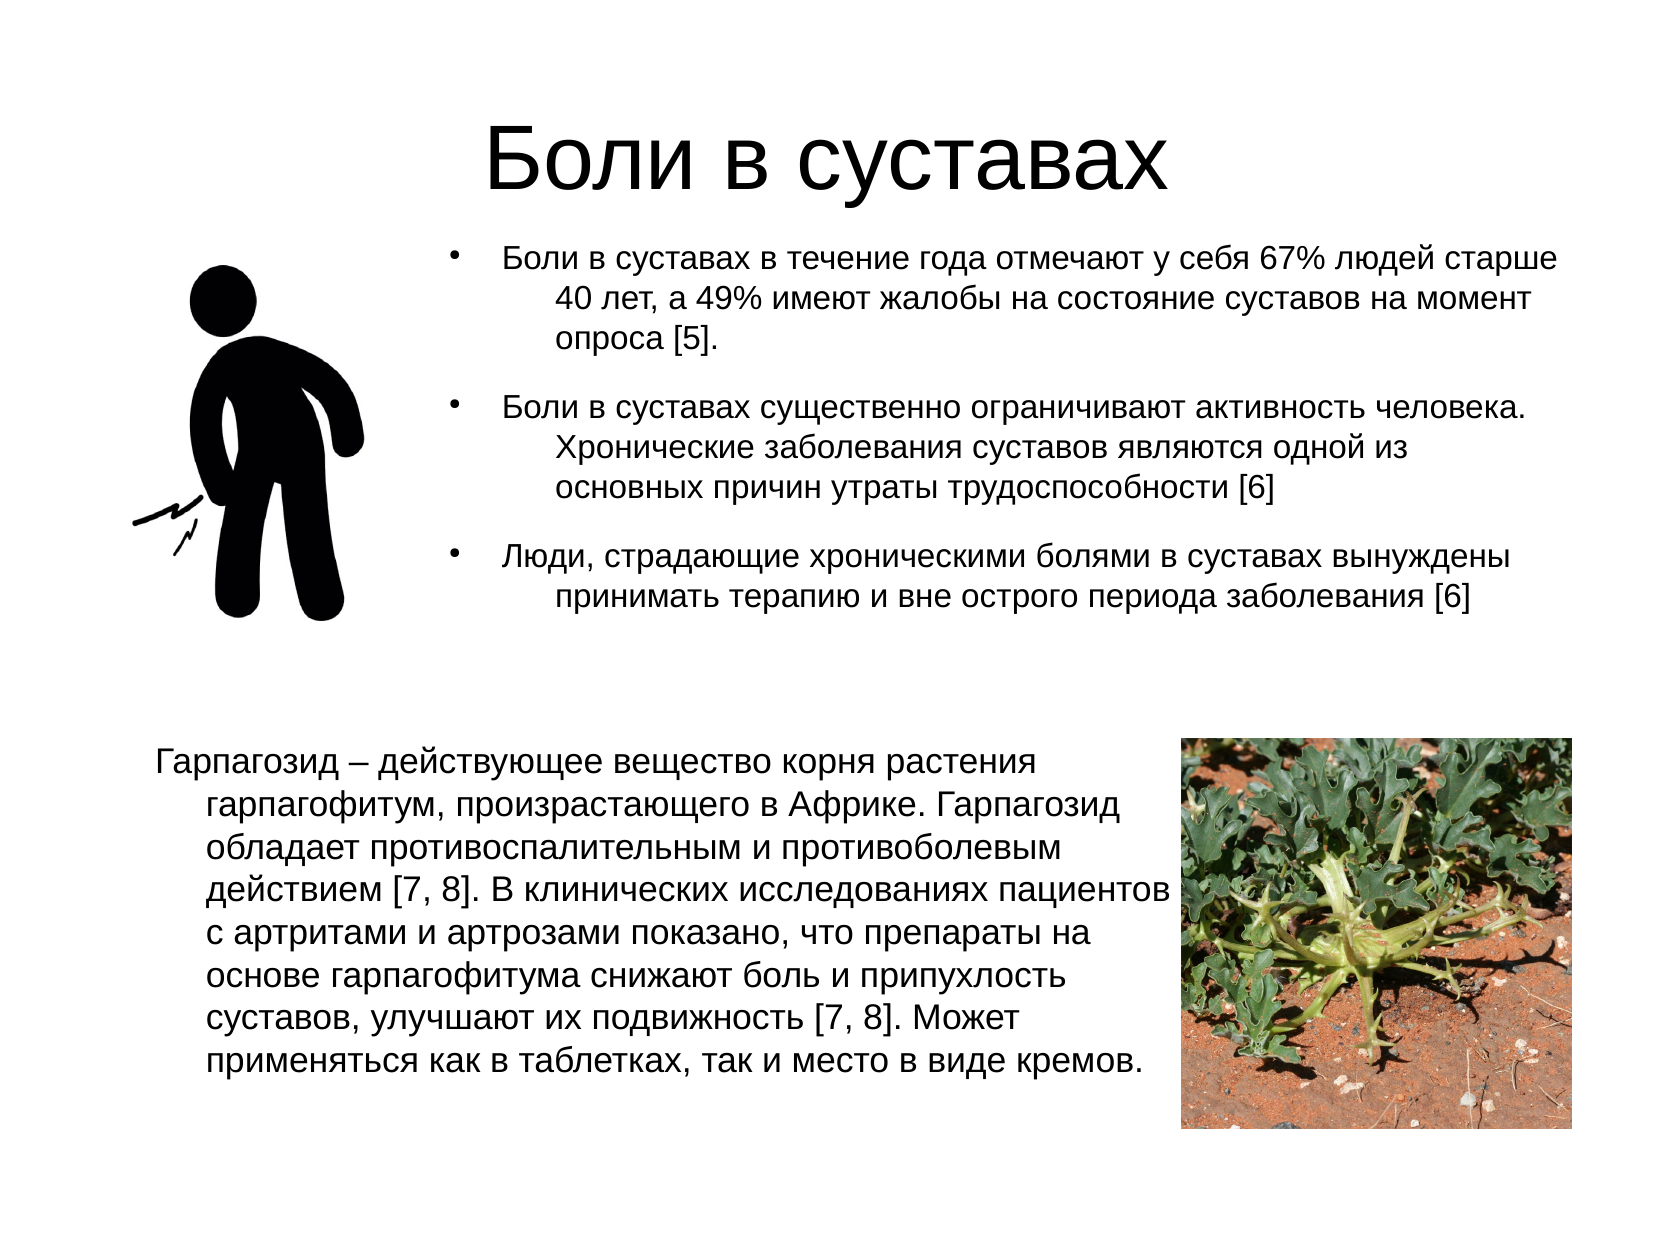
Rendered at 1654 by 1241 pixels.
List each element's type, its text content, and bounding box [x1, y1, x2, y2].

list Гарпагозид – действующее вещество корня растения гарпагофитум, произрастающего в Африке. Гарпагозид обладает противоспалительным и противоболевым действием [7, 8]. В клинических исследованиях пациентов с артритами и артрозами показано, что препараты на основе гарпагофитума снижают боль и припухлость суставов, улучшают их подвижность [7, 8]. Может применяться как в таблетках, так и место в виде кремов. [71, 738, 1182, 1123]
picture [1181, 738, 1572, 1129]
picture [82, 265, 413, 621]
list Боли в суставах в течение года отмечают у себя 67% людей старше 40 лет, а 49% имеют жалобы на состояние суставов на момент опроса [5]. Боли в суставах существенно ограничивают активность человека. Хронические заболевания суставов являются одной из основных причин утраты трудоспособности [6] Люди, страдающие хроническими болями в суставах вынуждены принимать терапию и вне острого периода заболевания [6] [413, 236, 1565, 698]
title Боли в суставах [82, 49, 1571, 257]
